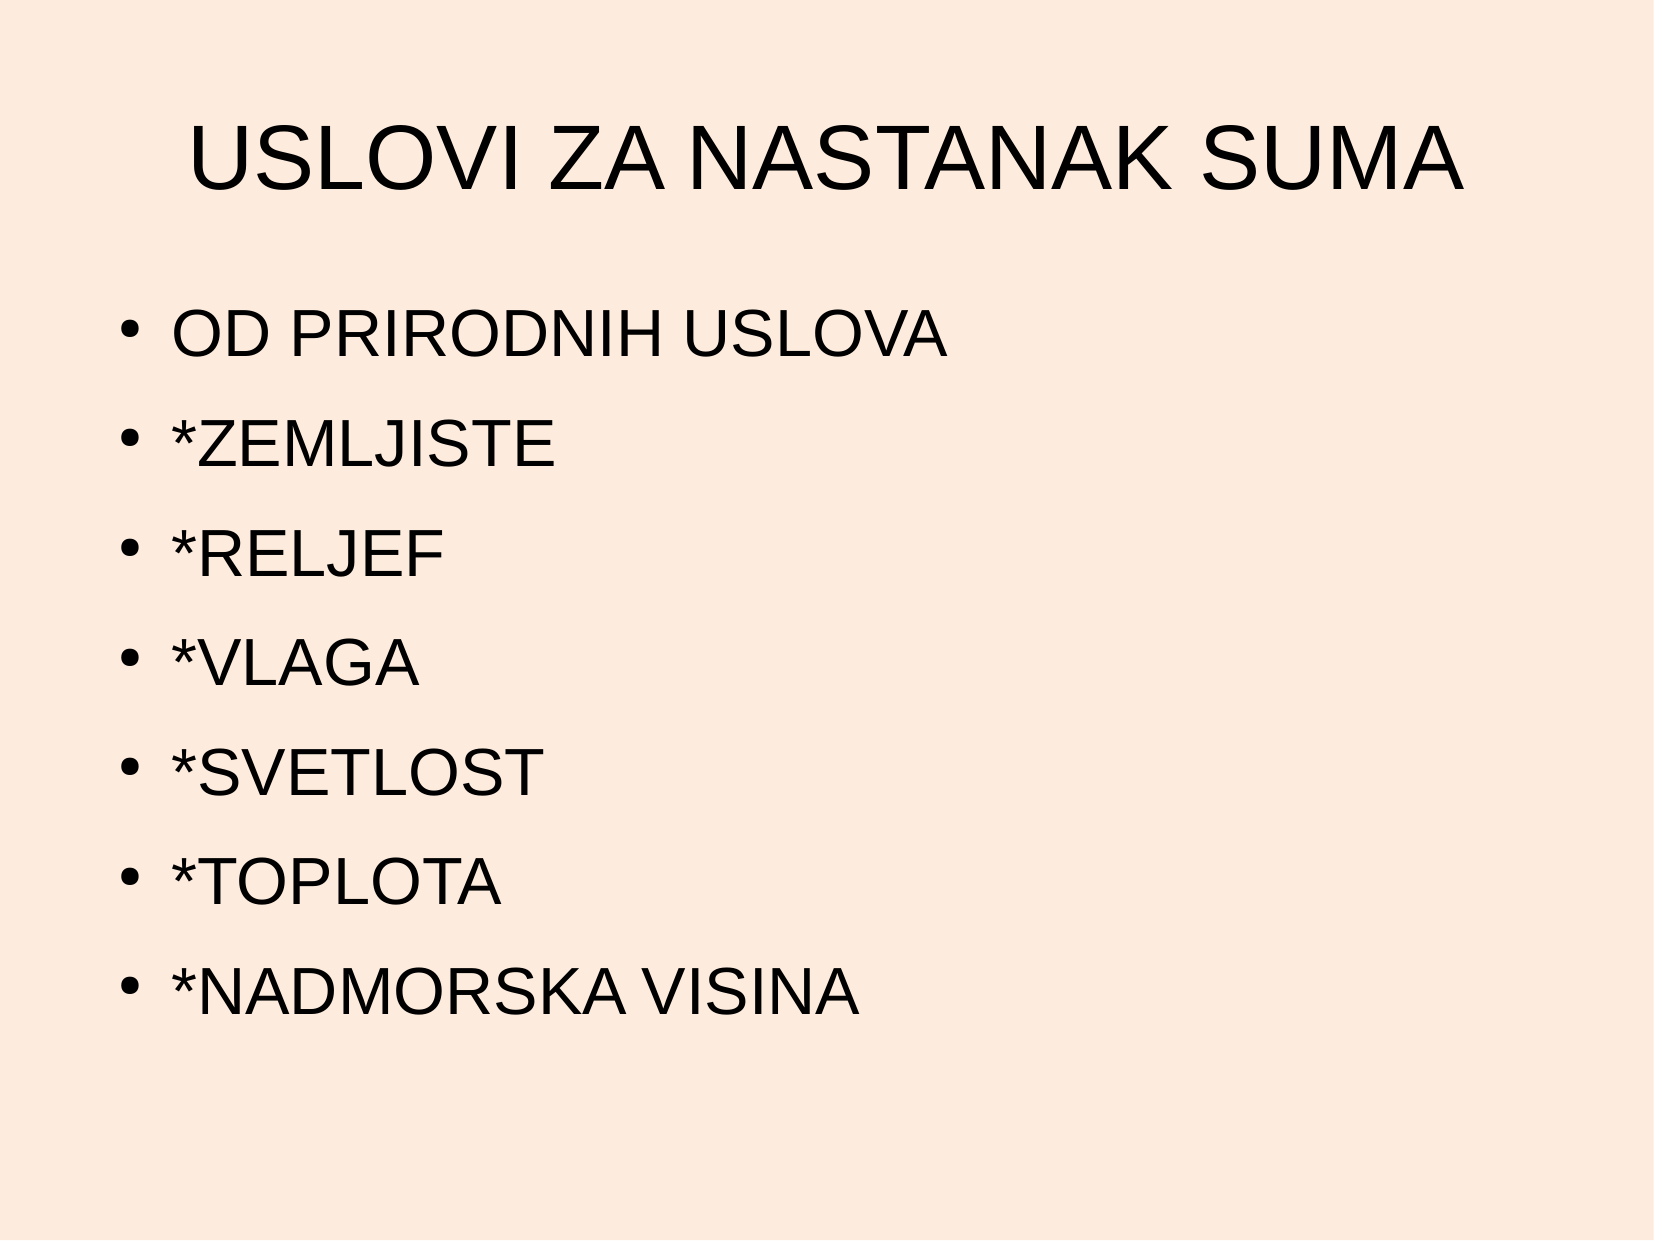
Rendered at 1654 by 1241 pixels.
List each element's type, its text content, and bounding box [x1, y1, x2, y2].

list OD PRIRODNIH USLOVA *ZEMLJISTE *RELJEF *VLAGA *SVETLOST *TOPLOTA *NADMORSKA VISINA [82, 290, 1571, 1109]
title USLOVI ZA NASTANAK SUMA [82, 56, 1571, 250]
